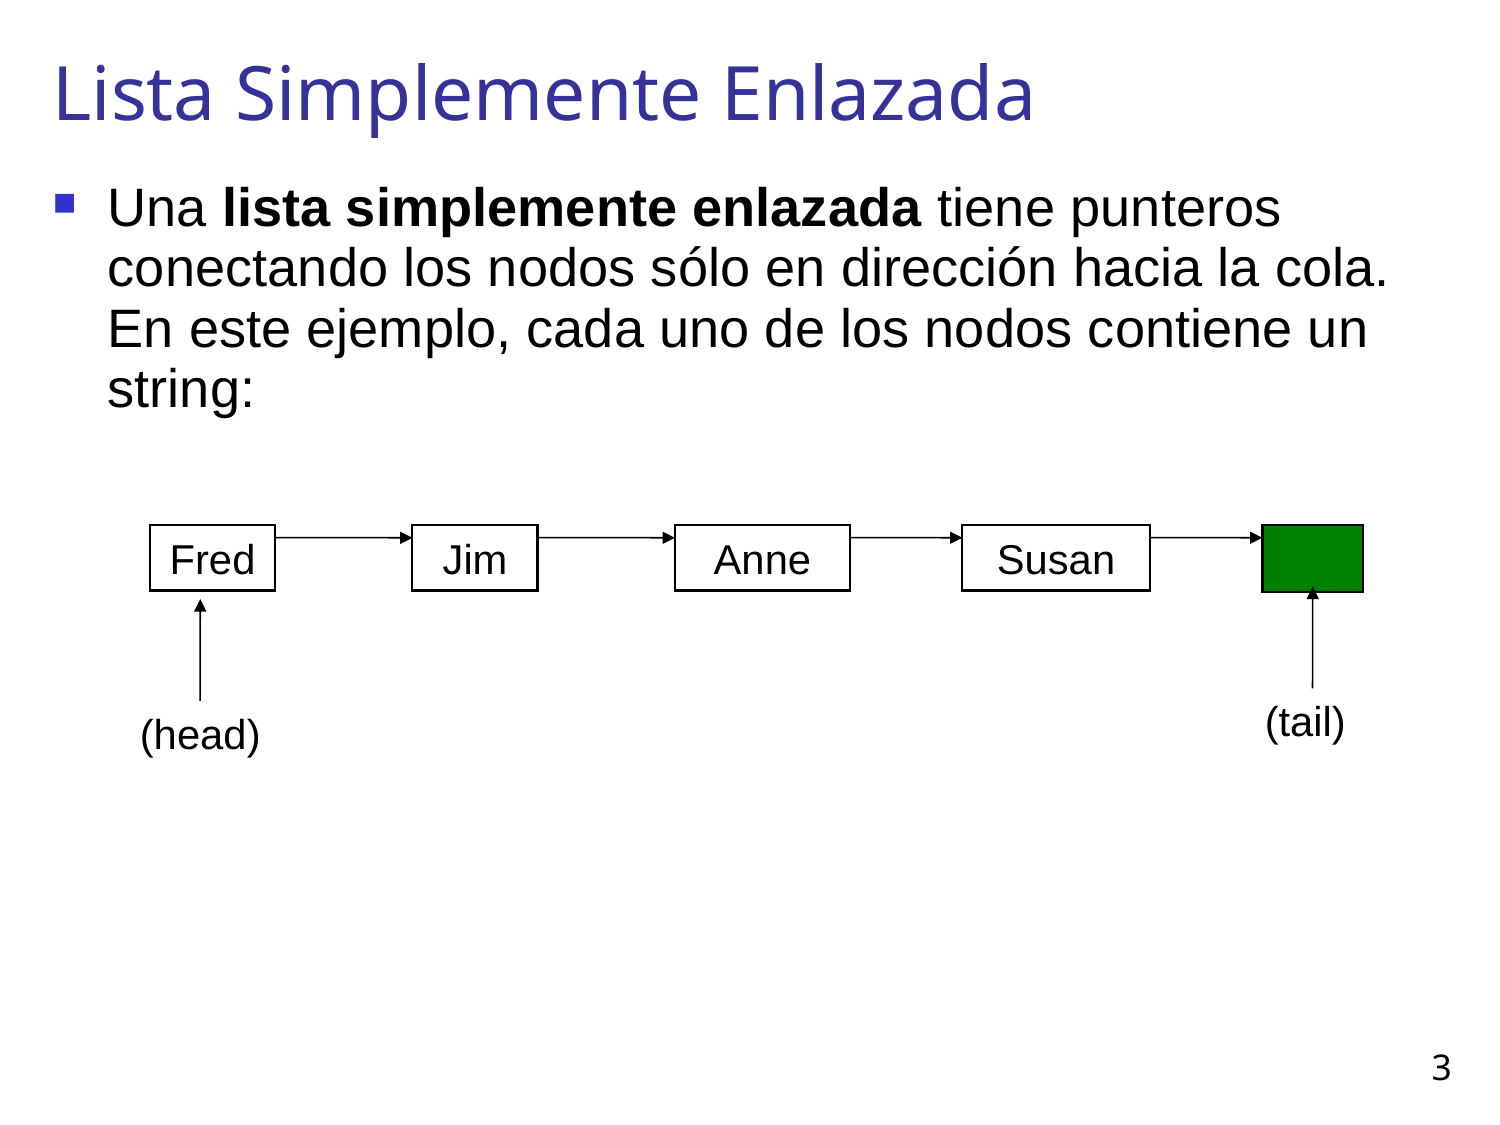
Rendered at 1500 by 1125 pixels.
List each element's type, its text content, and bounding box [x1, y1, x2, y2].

list Una lista simplemente enlazada tiene punteros conectando los nodos sólo en dirección hacia la cola. En este ejemplo, cada uno de los nodos contiene un string: [37, 169, 1462, 1028]
title Lista Simplemente Enlazada [37, 4, 1466, 150]
